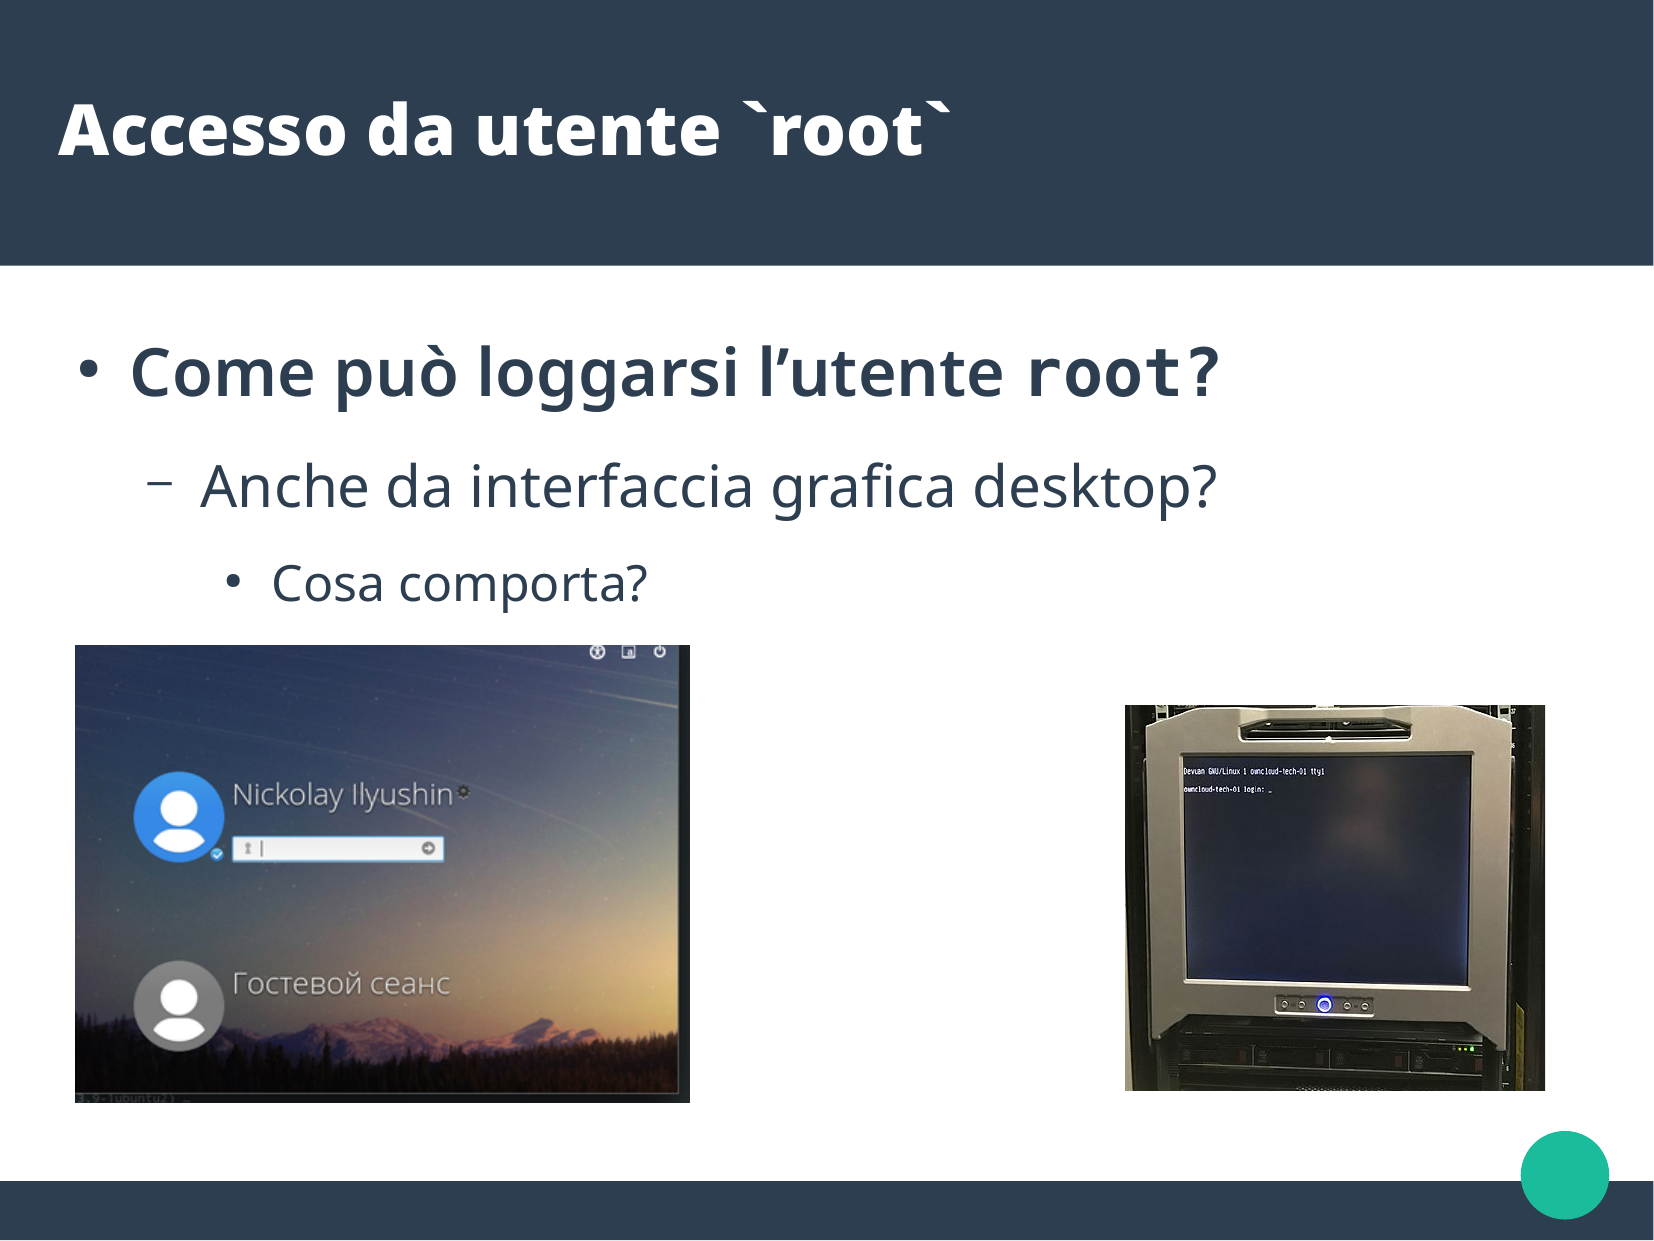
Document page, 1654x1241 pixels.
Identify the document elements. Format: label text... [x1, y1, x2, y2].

picture [75, 645, 691, 1103]
title Accesso da utente `root` [59, 49, 1595, 207]
picture [1125, 705, 1546, 1091]
list Come può loggarsi l’utente root? Anche da interfaccia grafica desktop? Cosa comporta? [59, 324, 1595, 1152]
